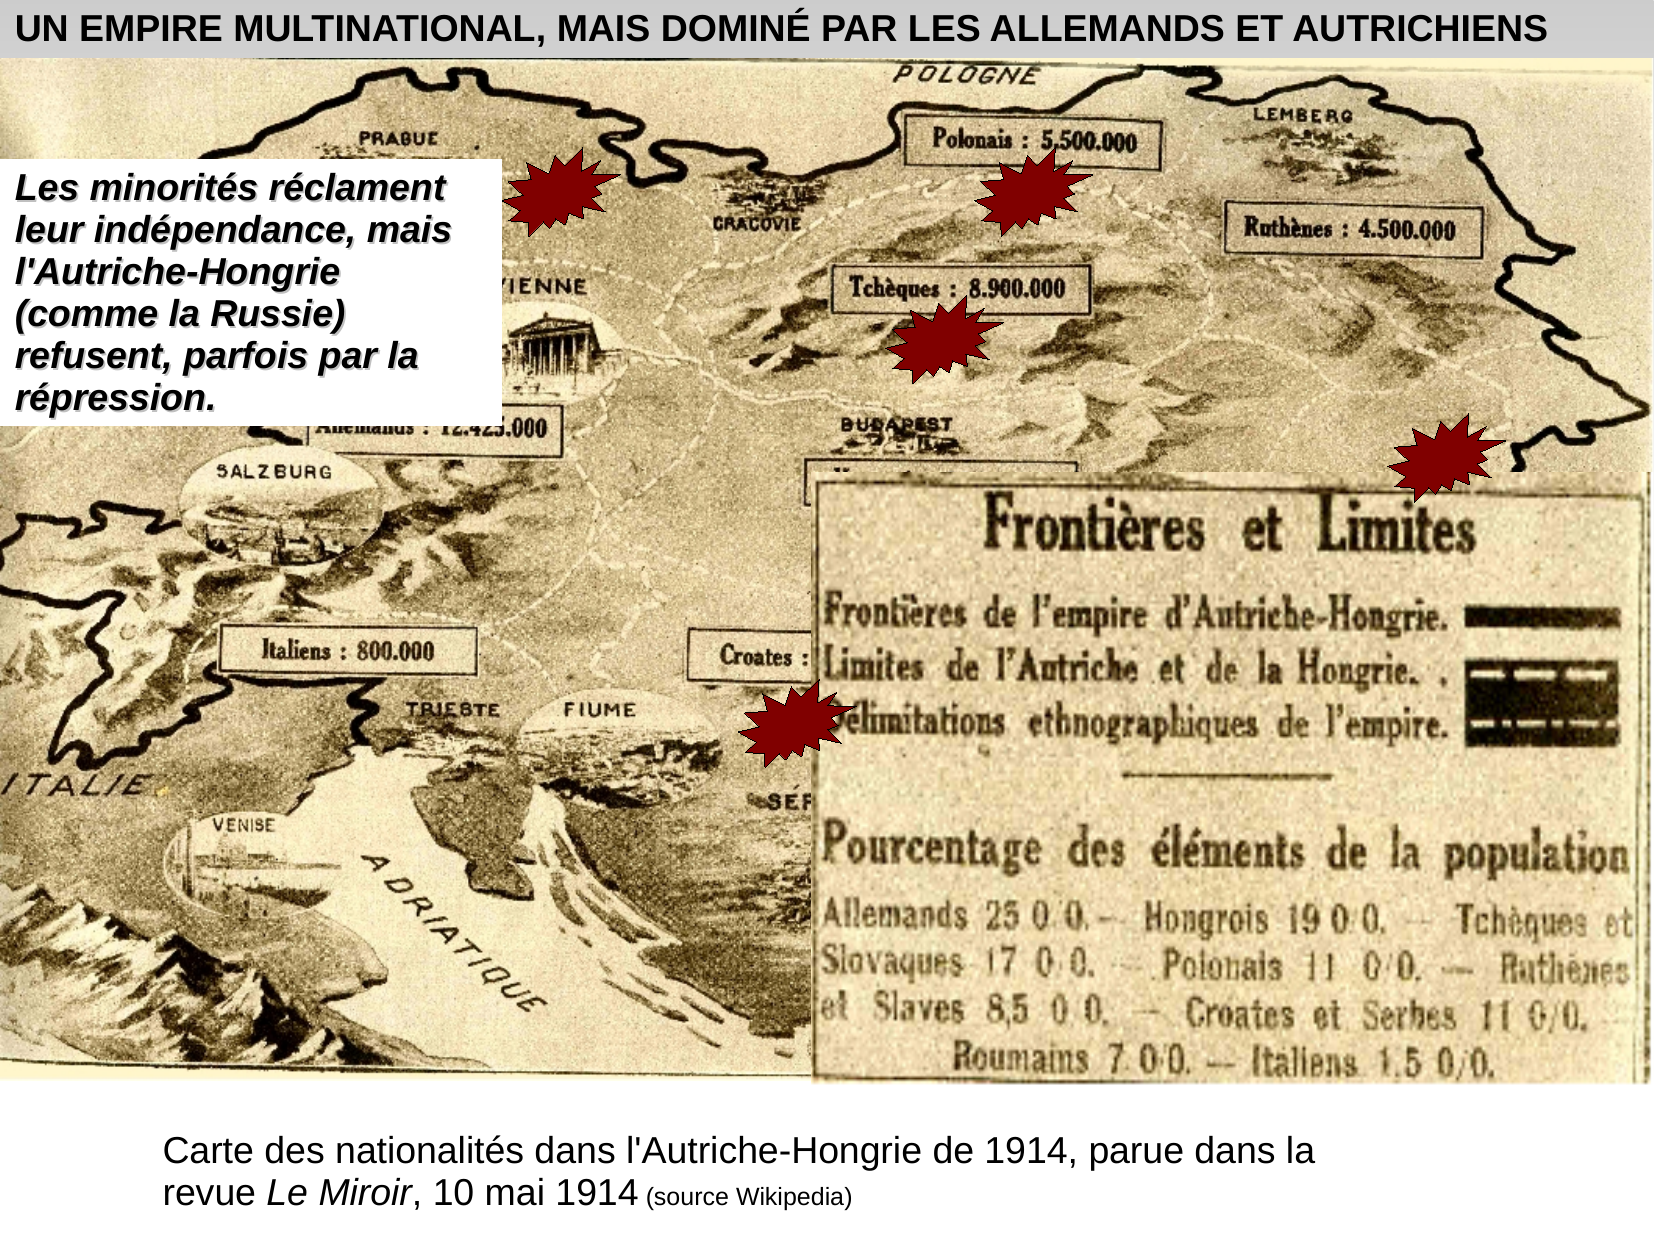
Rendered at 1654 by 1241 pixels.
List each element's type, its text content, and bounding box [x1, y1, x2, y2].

text_box UN EMPIRE MULTINATIONAL, MAIS DOMINÉ PAR LES ALLEMANDS ET AUTRICHIENS [0, 0, 1595, 57]
text_box [1387, 413, 1506, 503]
text_box [502, 147, 621, 237]
text_box Carte des nationalités dans l'Autriche-Hongrie de 1914, parue dans la revue Le Miroir, 10 mai 1914 (source Wikipedia) [147, 1122, 1418, 1221]
text_box [885, 295, 1004, 384]
picture [0, 58, 1654, 1088]
text_box [974, 147, 1093, 237]
text_box Les minorités réclament leur indépendance, mais l'Autriche-Hongrie (comme la Russie) refusent, parfois par la répression. [0, 159, 502, 426]
text_box [738, 679, 857, 768]
